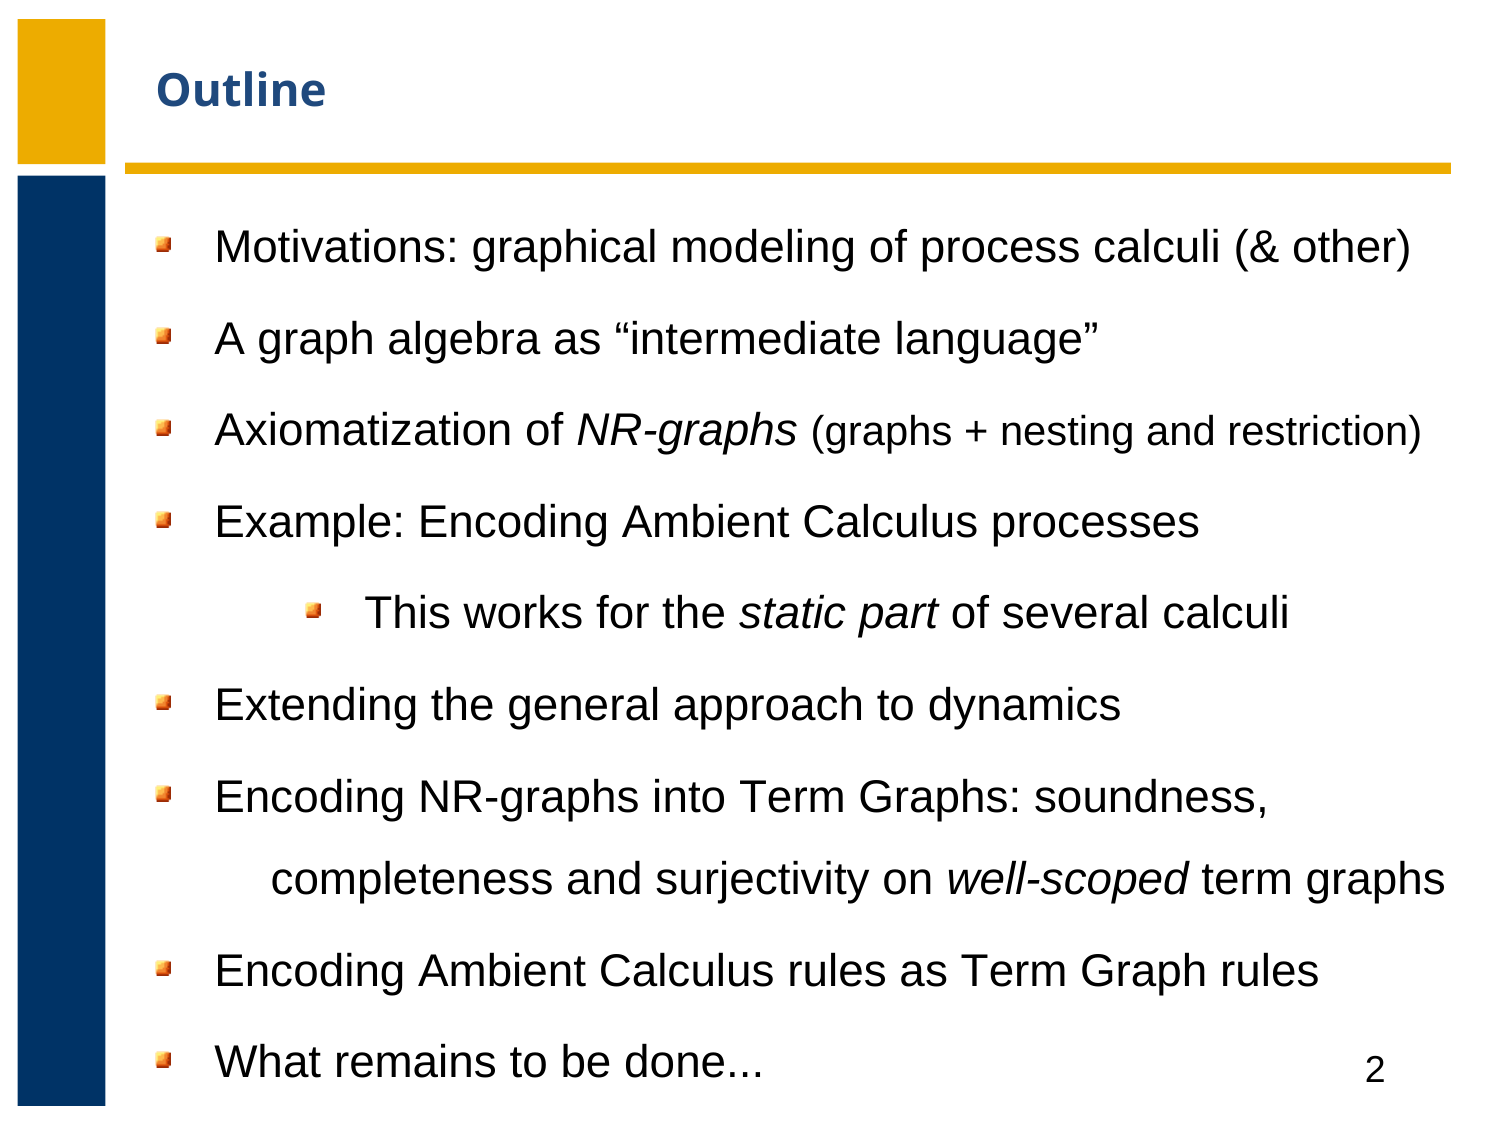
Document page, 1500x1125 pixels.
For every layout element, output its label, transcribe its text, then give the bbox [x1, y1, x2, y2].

title Outline [140, 17, 1447, 160]
list Motivations: graphical modeling of process calculi (& other) A graph algebra as “intermediate language” Axiomatization of NR-graphs (graphs + nesting and restriction) Example: Encoding Ambient Calculus processes This works for the static part of several calculi Extending the general approach to dynamics Encoding NR-graphs into Term Graphs: soundness, completeness and surjectivity on well-scoped term graphs Encoding Ambient Calculus rules as Term Graph rules What remains to be done... [140, 181, 1500, 1095]
